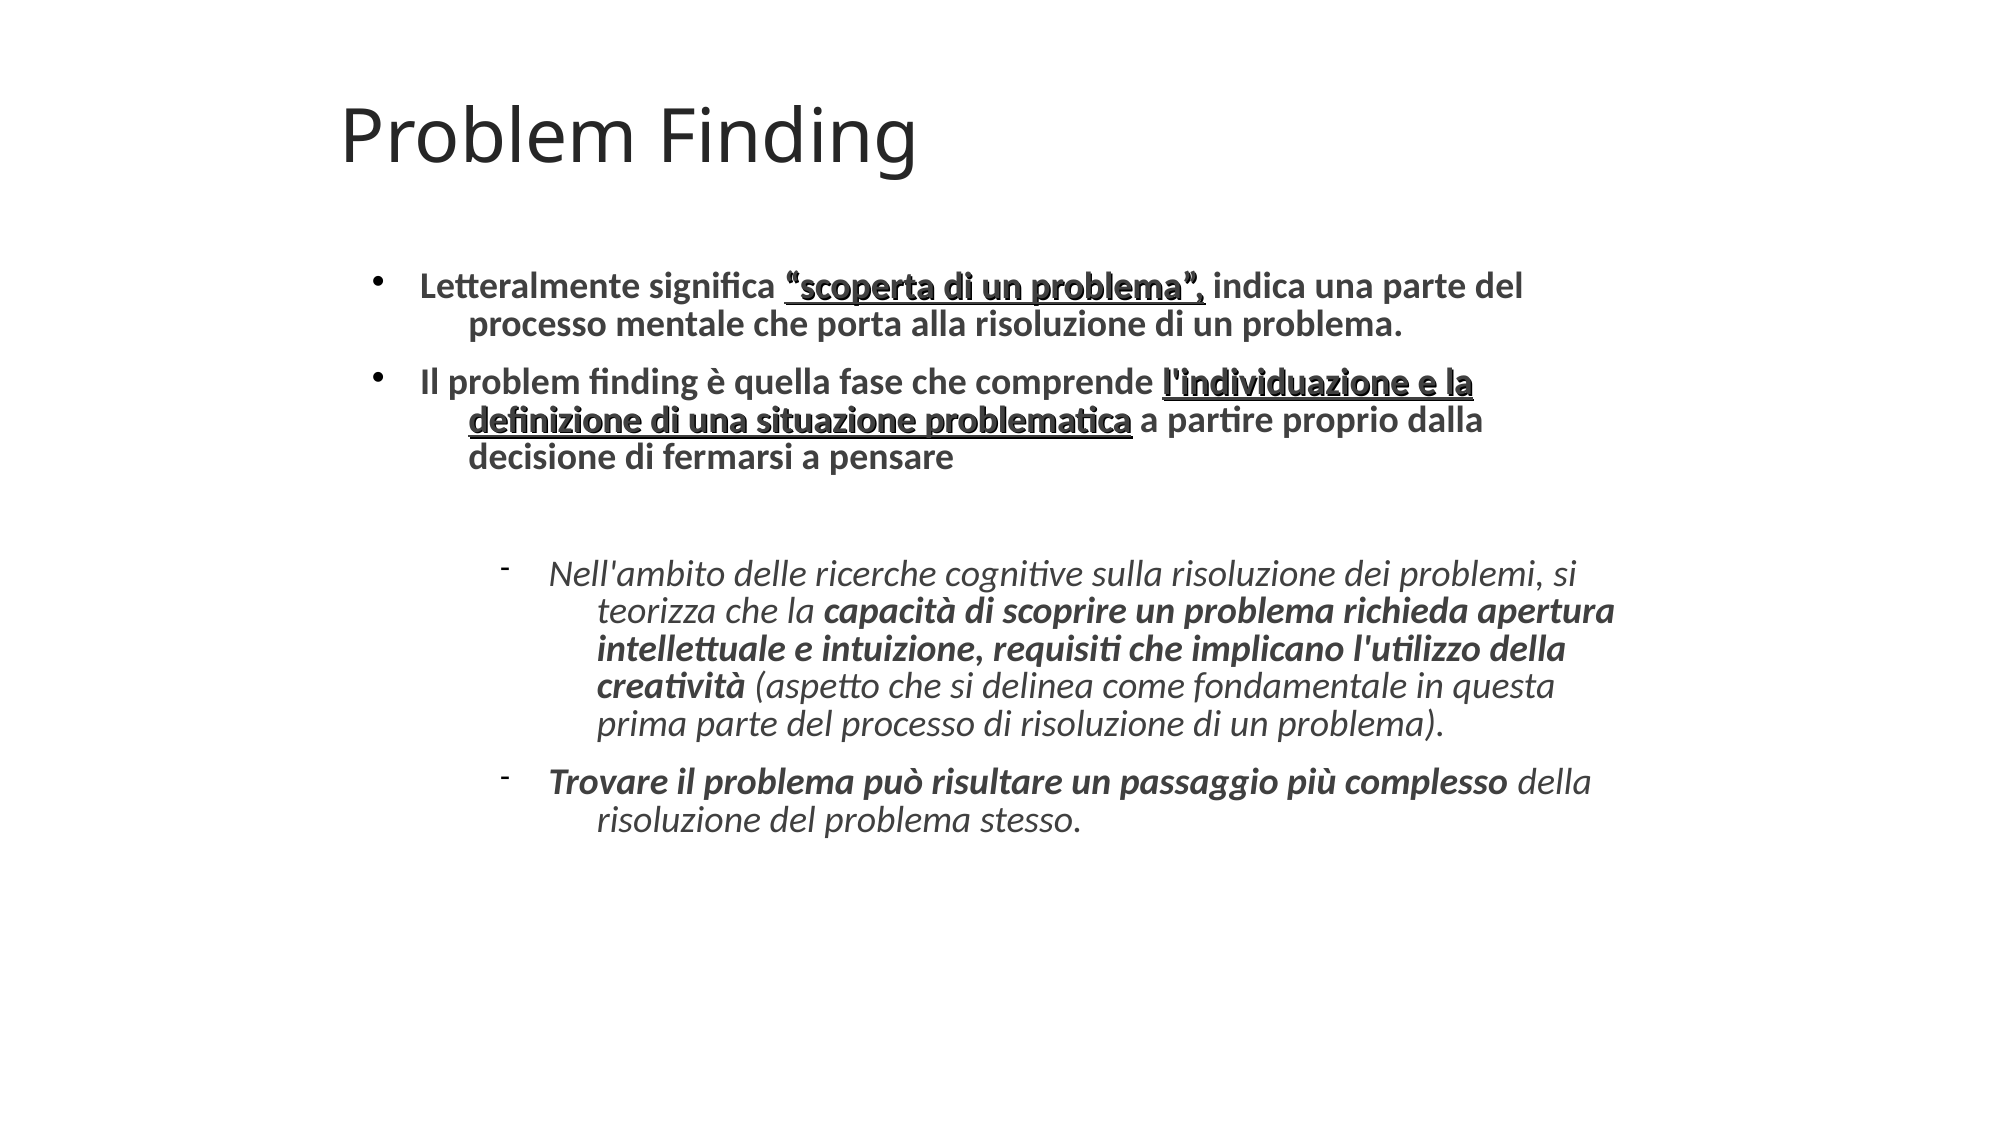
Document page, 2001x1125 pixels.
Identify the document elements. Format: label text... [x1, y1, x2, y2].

title Problem Finding [324, 44, 1675, 233]
list Letteralmente significa “scoperta di un problema”, indica una parte del processo mentale che porta alla risoluzione di un problema. Il problem finding è quella fase che comprende l'individuazione e la definizione di una situazione problematica a partire proprio dalla decisione di fermarsi a pensare Nell'ambito delle ricerche cognitive sulla risoluzione dei problemi, si teorizza che la capacità di scoprire un problema richieda apertura intellettuale e intuizione, requisiti che implicano l'utilizzo della creatività (aspetto che si delinea come fondamentale in questa prima parte del processo di risoluzione di un problema). Trovare il problema può risultare un passaggio più complesso della risoluzione del problema stesso. [324, 263, 1645, 916]
